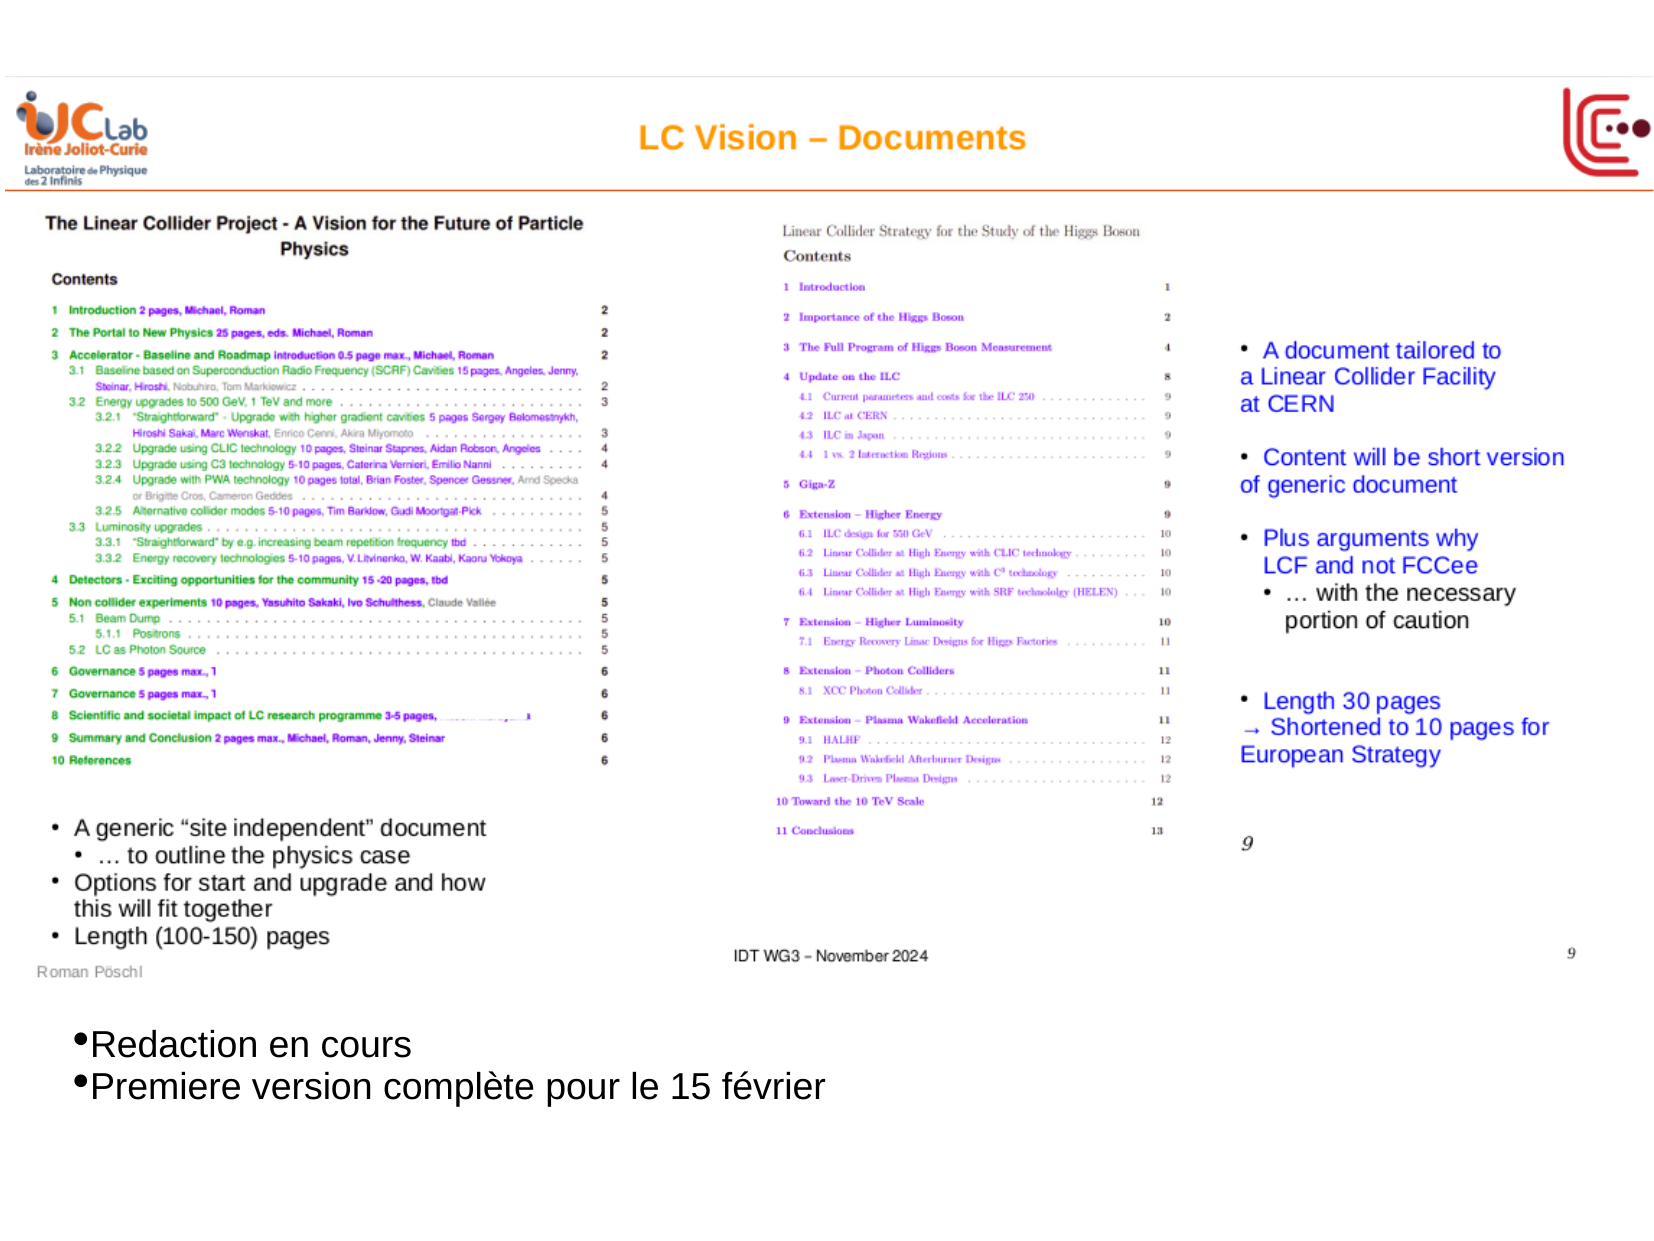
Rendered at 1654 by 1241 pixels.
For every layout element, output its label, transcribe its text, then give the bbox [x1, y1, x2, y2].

picture [5, 76, 1654, 1002]
text_box Redaction en cours Premiere version complète pour le 15 février [59, 1017, 917, 1200]
